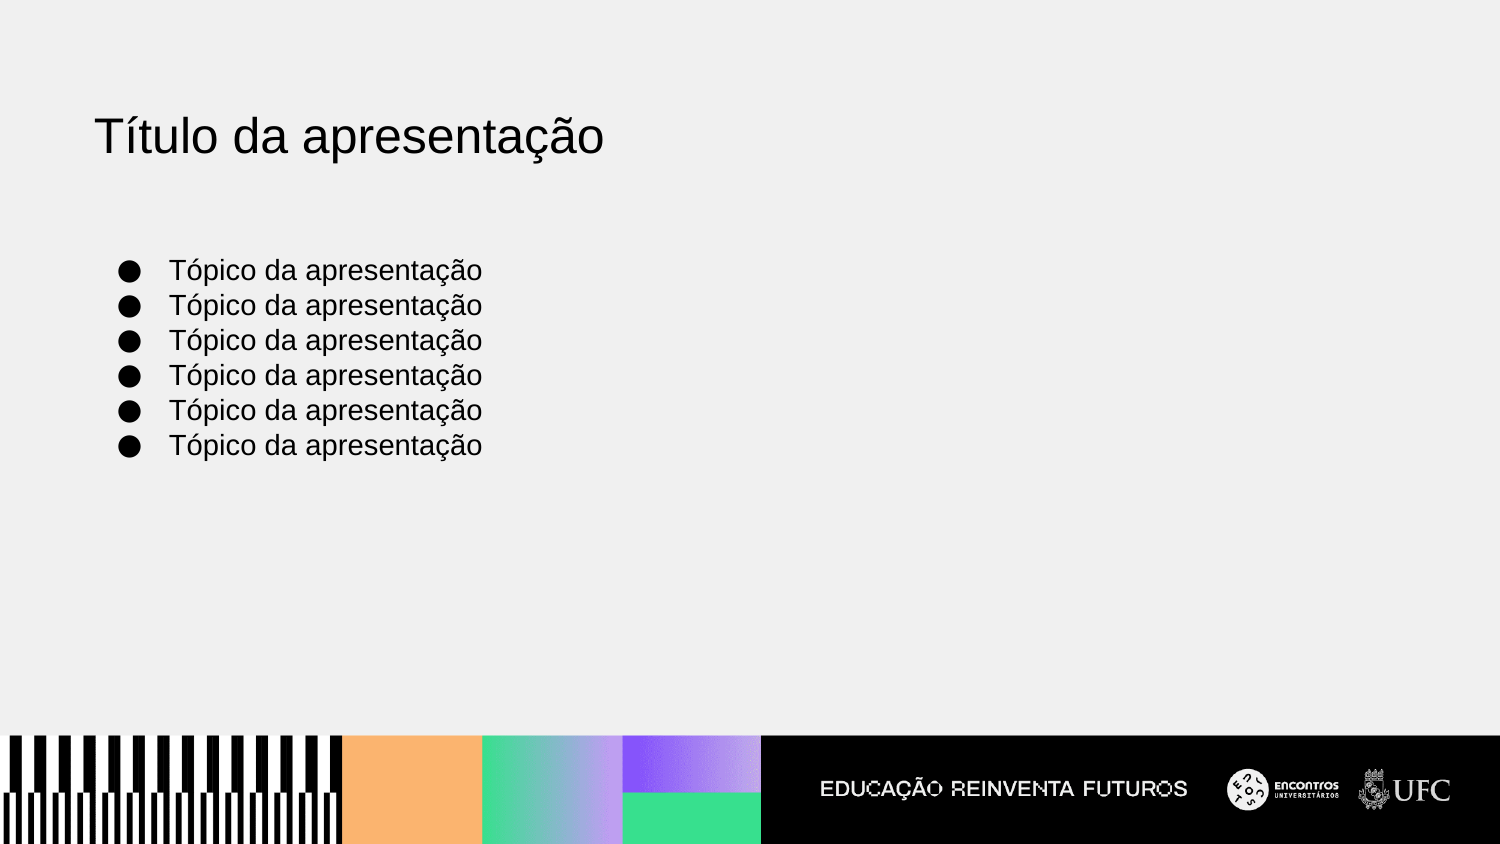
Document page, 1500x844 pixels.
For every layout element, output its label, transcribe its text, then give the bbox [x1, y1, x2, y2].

picture [0, 0, 1500, 844]
text_box Título da apresentação [79, 88, 817, 179]
text_box Tópico da apresentação Tópico da apresentação Tópico da apresentação Tópico da apresentação Tópico da apresentação Tópico da apresentação [79, 236, 817, 476]
